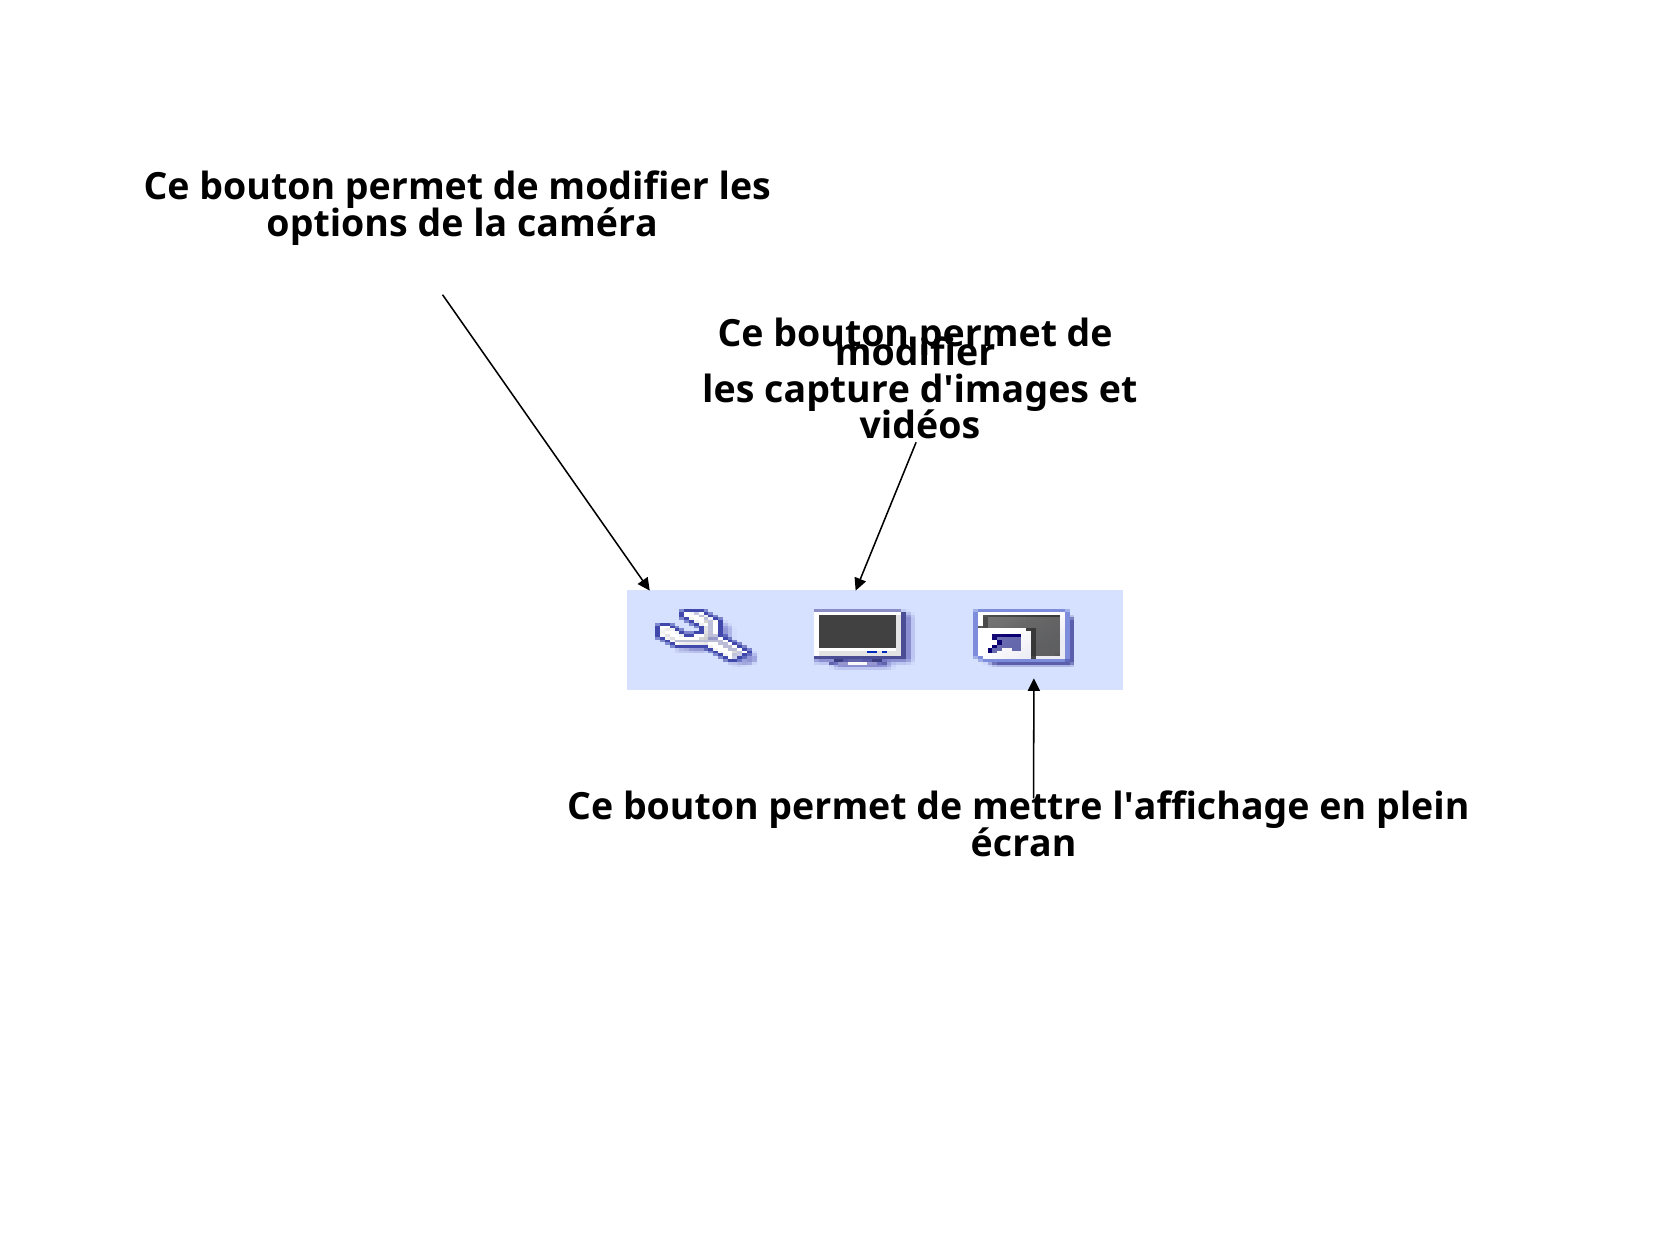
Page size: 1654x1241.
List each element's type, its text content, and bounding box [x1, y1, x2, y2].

text_box Ce bouton permet de modifier les capture d'images et vidéos [620, 324, 1211, 466]
text_box Ce bouton permet de mettre l'affichage en plein écran [502, 797, 1536, 902]
text_box Ce bouton permet de modifier les options de la caméra [88, 177, 827, 282]
picture [627, 590, 1123, 690]
